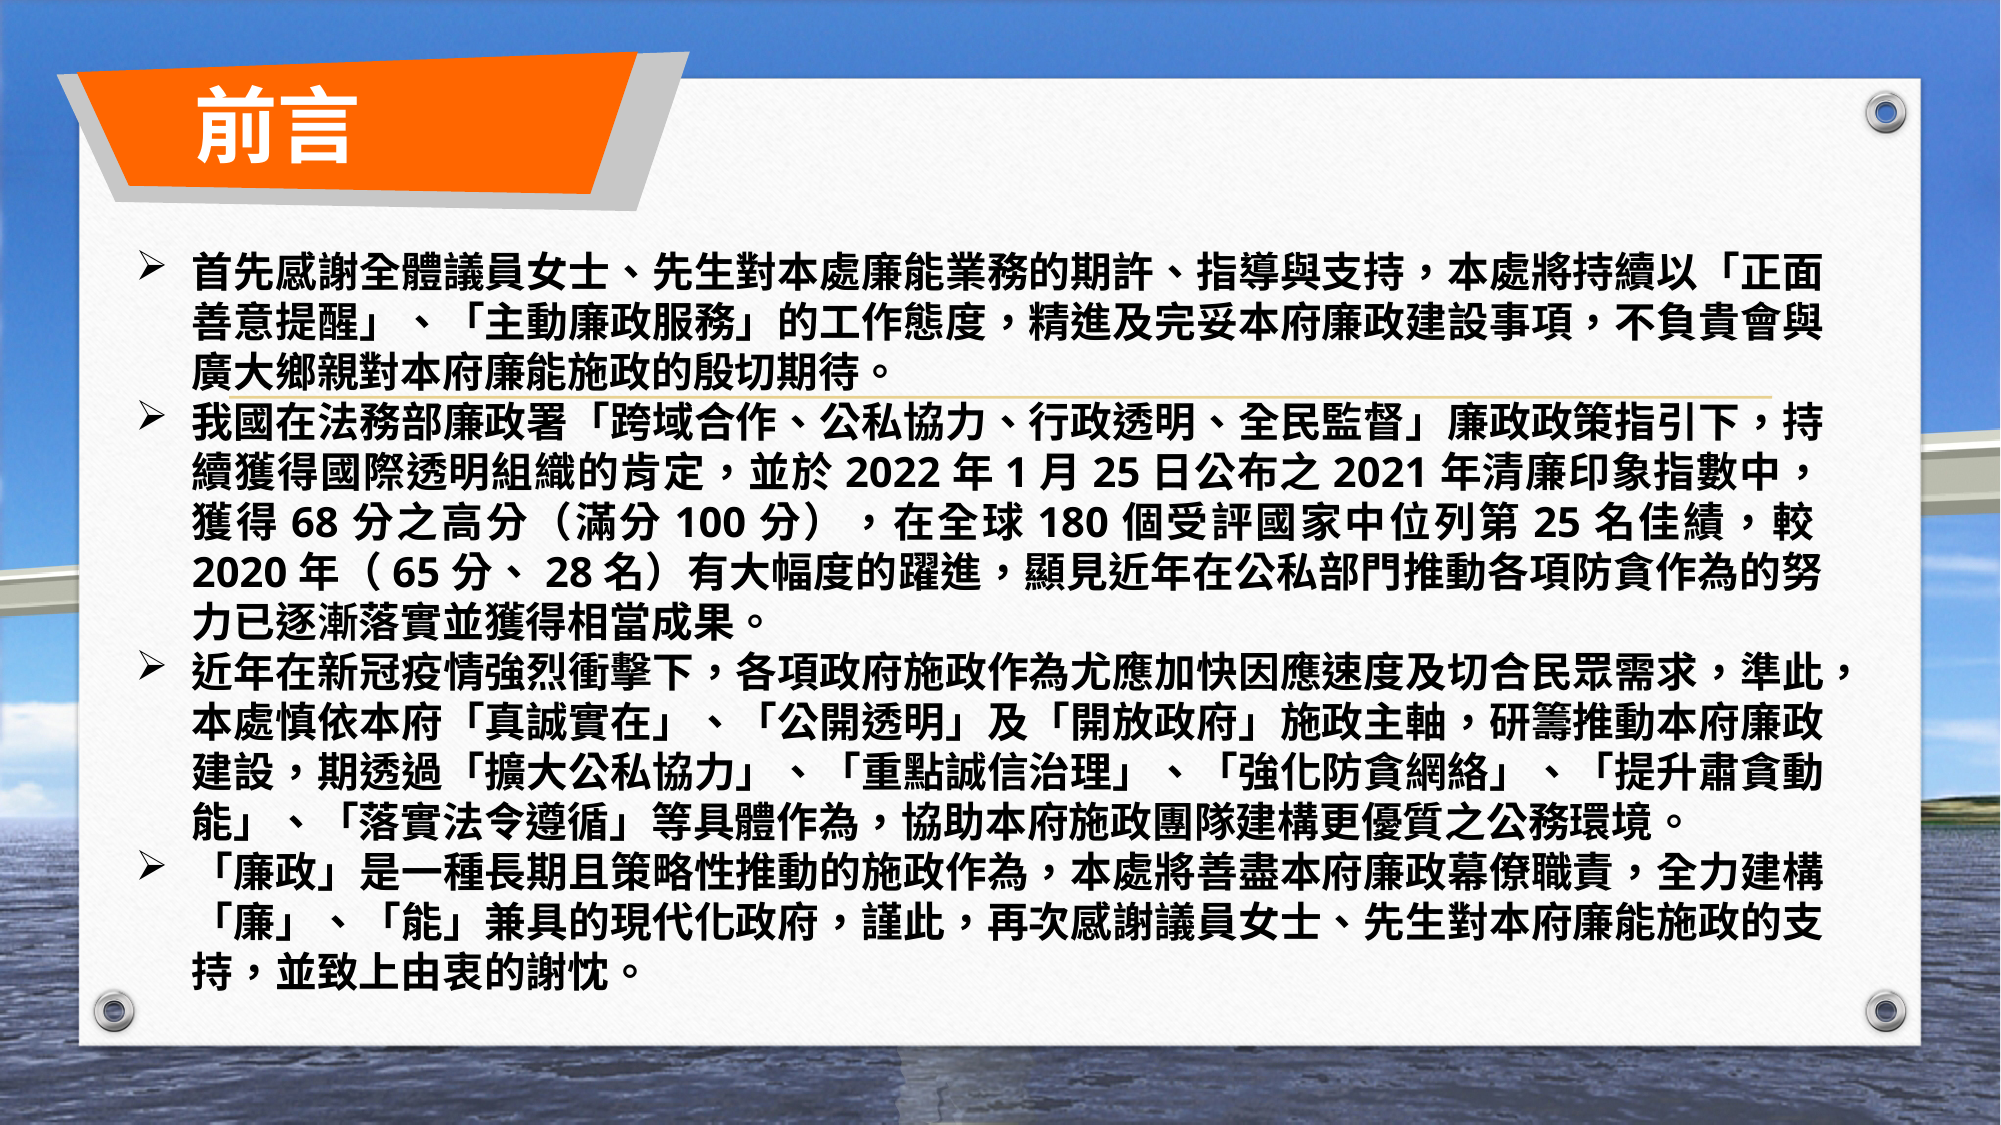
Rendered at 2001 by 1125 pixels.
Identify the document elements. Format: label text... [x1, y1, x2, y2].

picture [0, 0, 2001, 1125]
text_box [56, 51, 690, 212]
text_box 首先感謝全體議員女士、先生對本處廉能業務的期許、指導與支持，本處將持續以「正面善意提醒」、「主動廉政服務」的工作態度，精進及完妥本府廉政建設事項，不負貴會與廣大鄉親對本府廉能施政的殷切期待。 我國在法務部廉政署「跨域合作、公私協力、行政透明、全民監督」廉政政策指引下，持續獲得國際透明組織的肯定，並於2022年1月25日公布之2021年清廉印象指數中，獲得68分之高分（滿分100分），在全球180個受評國家中位列第25名佳績，較2020年（65分、28名）有大幅度的躍進，顯見近年在公私部門推動各項防貪作為的努力已逐漸落實並獲得相當成果。 近年在新冠疫情強烈衝擊下，各項政府施政作為尤應加快因應速度及切合民眾需求，準此，本處慎依本府「真誠實在」、「公開透明」及「開放政府」施政主軸，研籌推動本府廉政建設，期透過「擴大公私協力」、「重點誠信治理」、「強化防貪網絡」、「提升肅貪動能」、「落實法令遵循」等具體作為，協助本府施政團隊建構更優質之公務環境。 「廉政」是一種長期且策略性推動的施政作為，本處將善盡本府廉政幕僚職責，全力建構「廉」、「能」兼具的現代化政府，謹此，再次感謝議員女士、先生對本府廉能施政的支持，並致上由衷的謝忱。 [120, 238, 1839, 1004]
text_box 前言 [76, 51, 638, 194]
